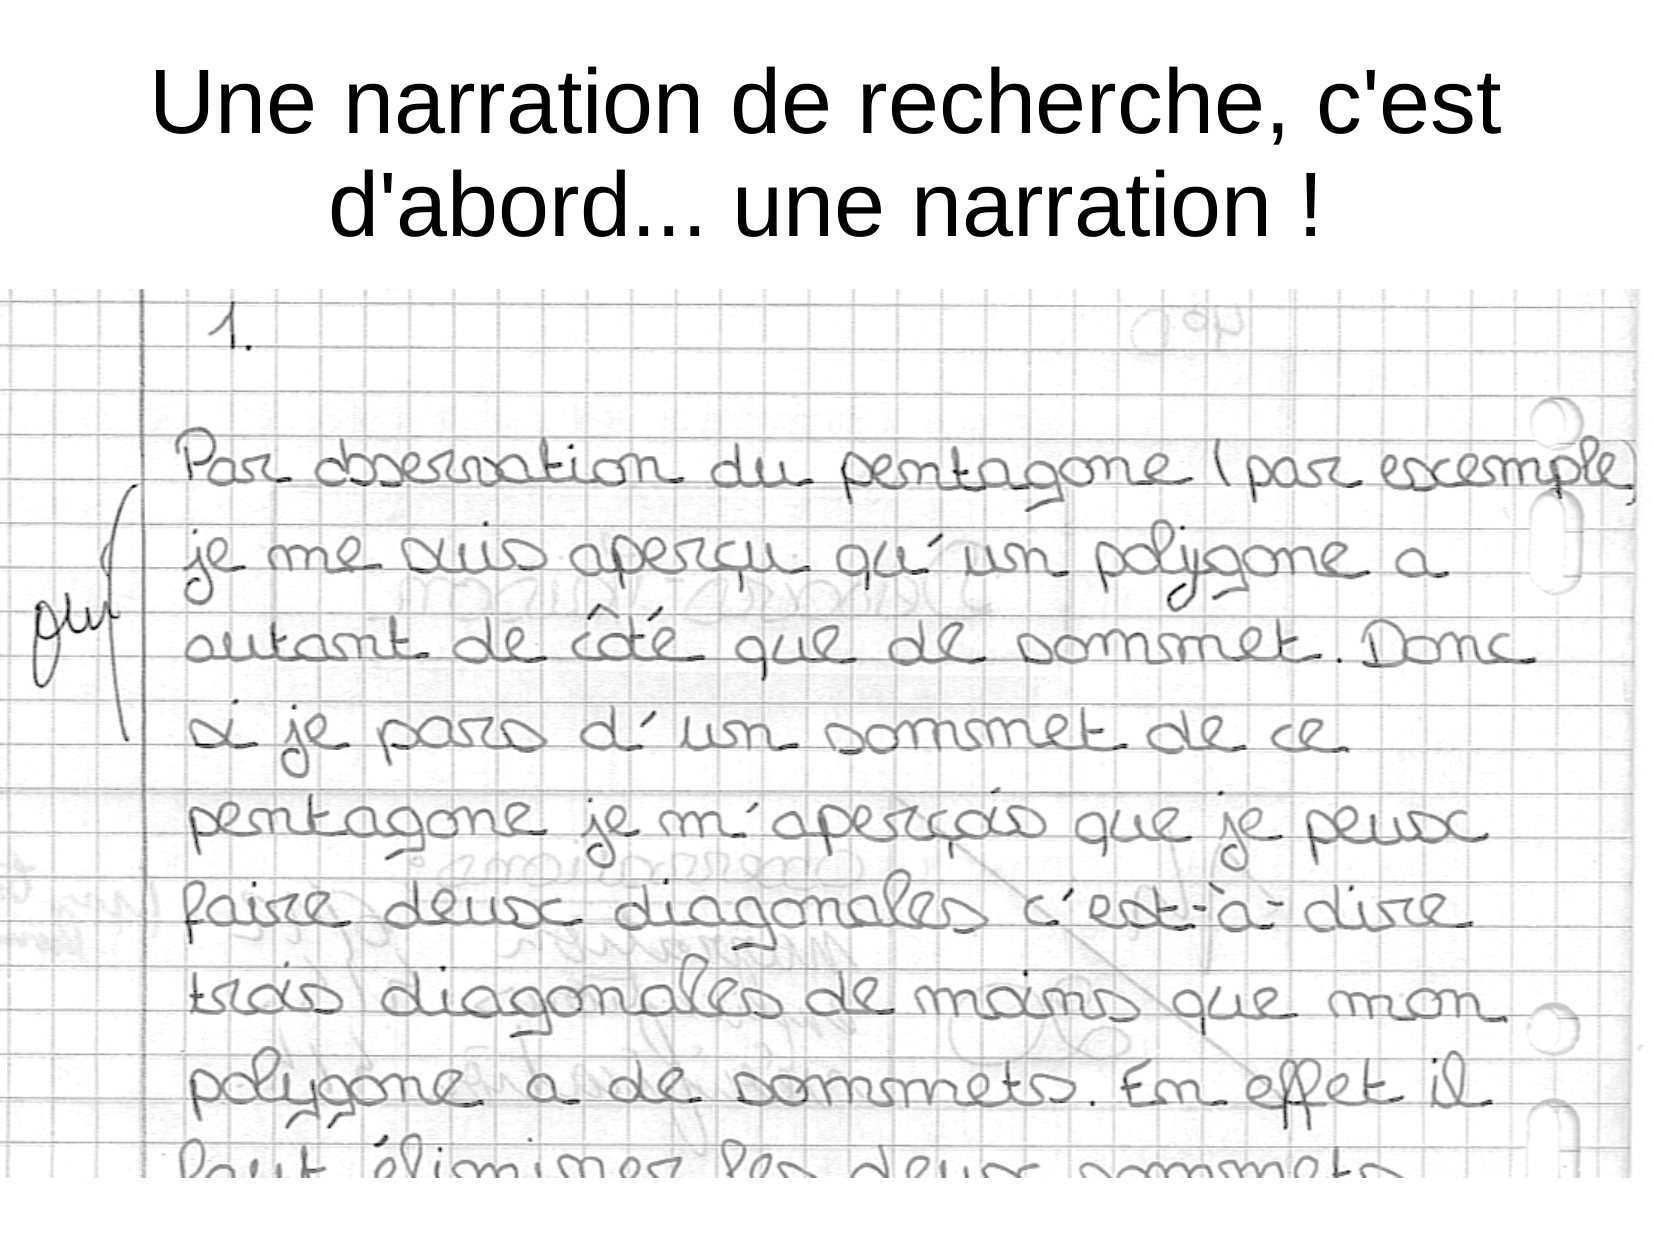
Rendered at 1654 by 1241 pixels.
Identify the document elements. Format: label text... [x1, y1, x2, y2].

title Une narration de recherche, c'est d'abord... une narration ! [82, 49, 1571, 257]
picture [0, 289, 1654, 1178]
